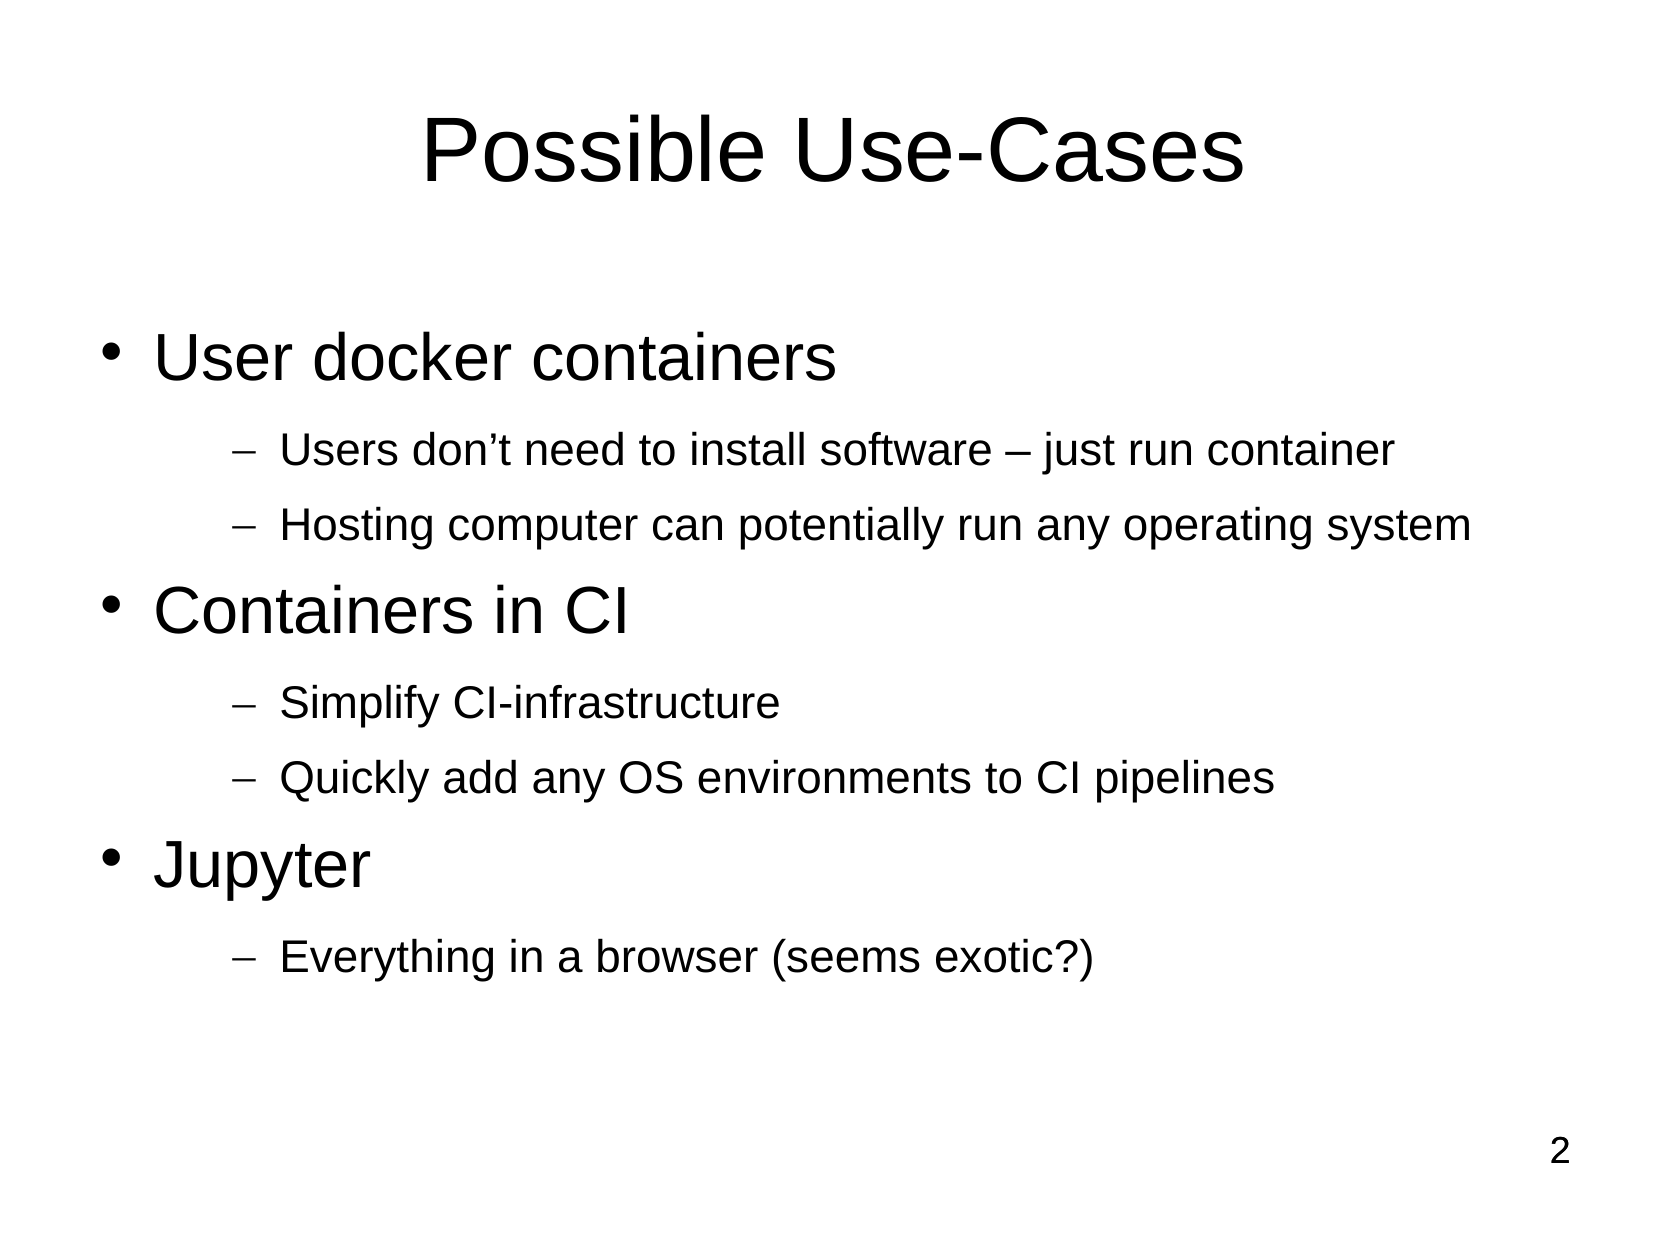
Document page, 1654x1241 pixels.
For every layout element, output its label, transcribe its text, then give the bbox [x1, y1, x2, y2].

list User docker containers Users don’t need to install software – just run container Hosting computer can potentially run any operating system Containers in CI Simplify CI-infrastructure Quickly add any OS environments to CI pipelines Jupyter Everything in a browser (seems exotic?) [82, 315, 1571, 1036]
text_box <номер> [1185, 1129, 1571, 1215]
title Possible Use-Cases [90, 44, 1579, 252]
